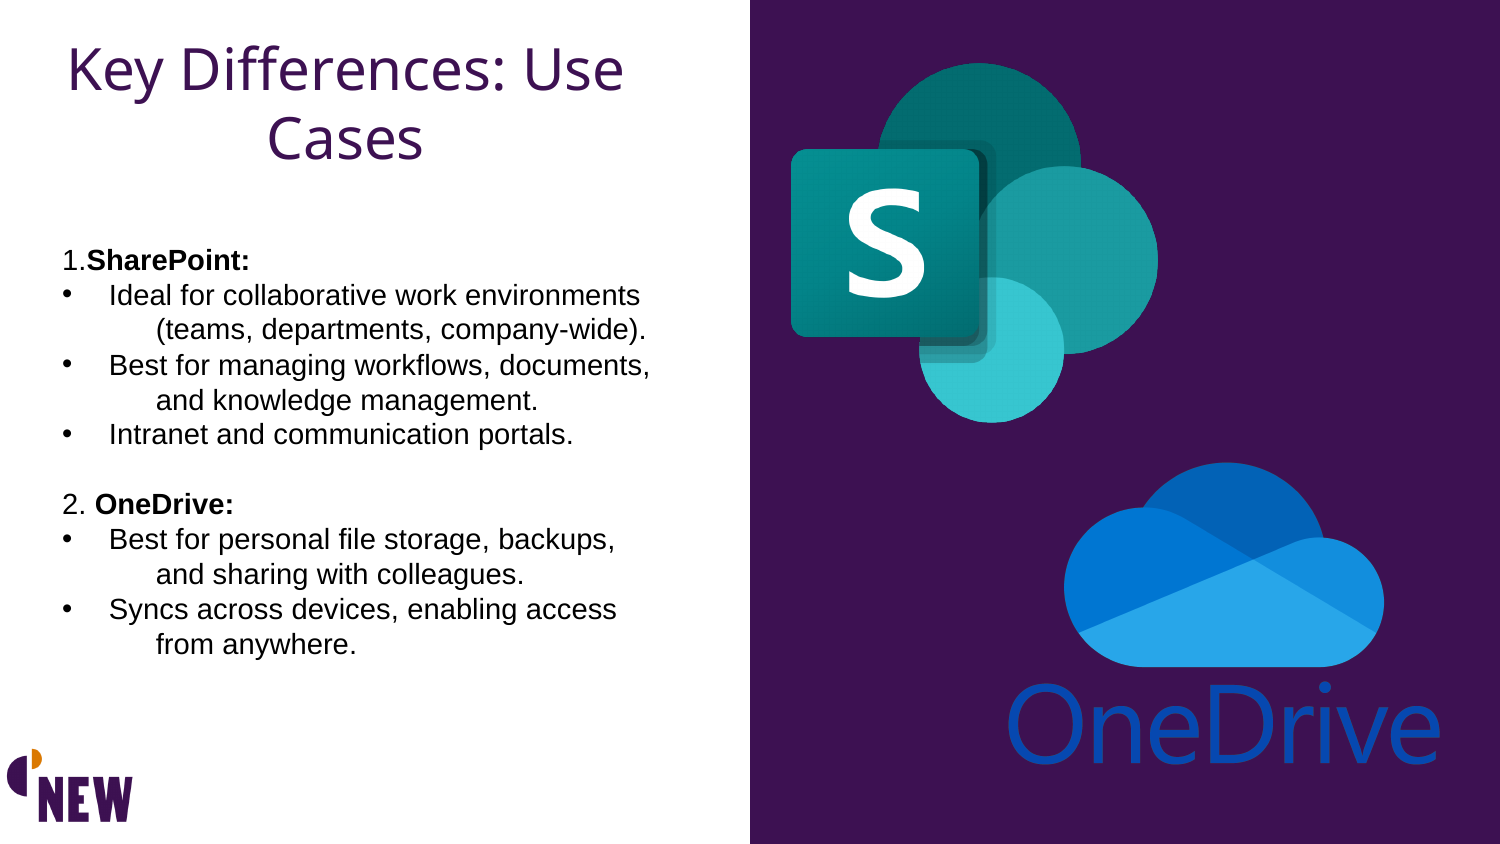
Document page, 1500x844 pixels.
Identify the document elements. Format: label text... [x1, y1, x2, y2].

title Key Differences: Use Cases [13, 0, 678, 187]
picture [947, 458, 1500, 769]
text_box 1.SharePoint: Ideal for collaborative work environments (teams, departments, company-wide). Best for managing workflows, documents, and knowledge management. Intranet and communication portals. 2. OneDrive: Best for personal file storage, backups, and sharing with colleagues. Syncs across devices, enabling access from anywhere. [47, 233, 678, 708]
picture [791, 63, 1158, 423]
